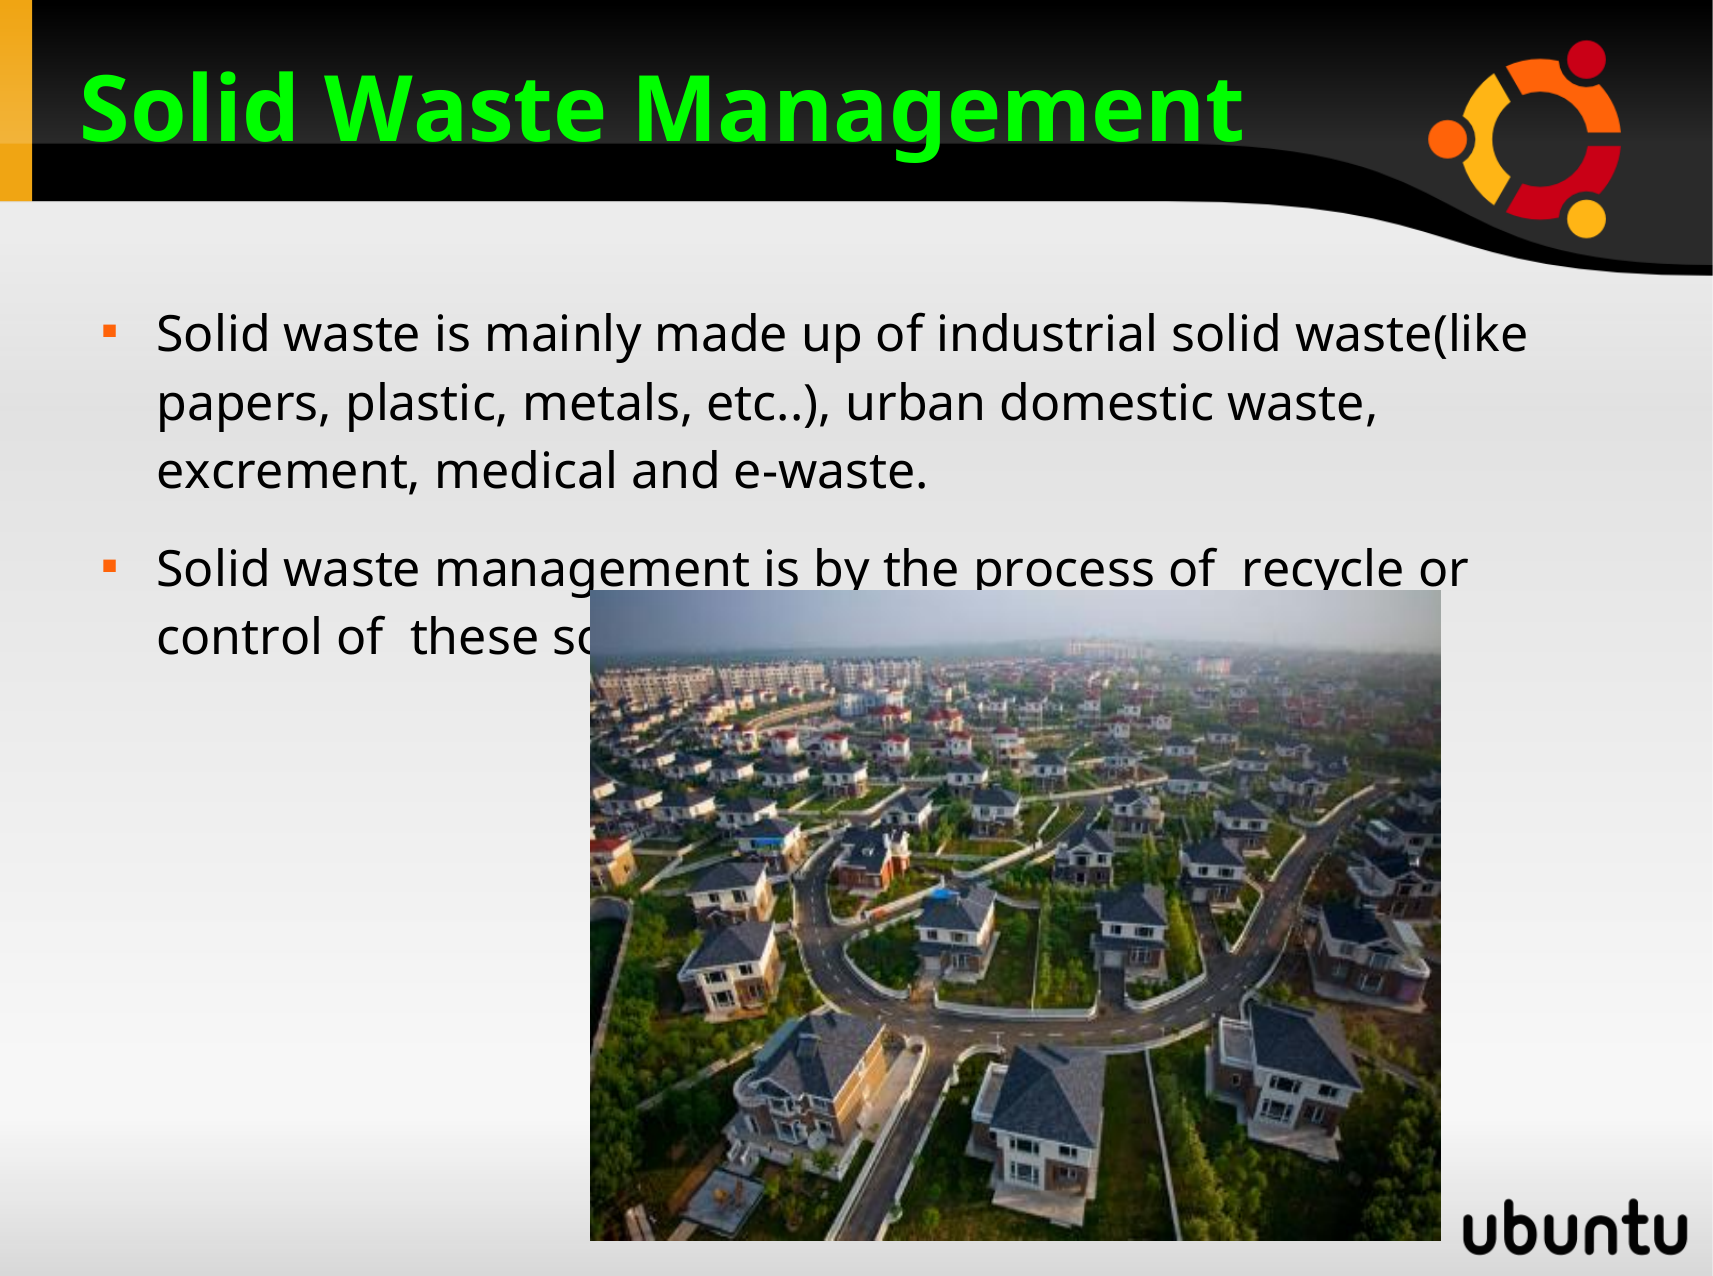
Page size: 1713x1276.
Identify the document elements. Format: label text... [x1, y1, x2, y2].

title Solid Waste Management [79, 7, 1621, 206]
picture [0, 0, 1713, 1276]
list Solid waste is mainly made up of industrial solid waste(like papers, plastic, metals, etc..), urban domestic waste, excrement, medical and e-waste. Solid waste management is by the process of recycle or control of these solid waste. [85, 298, 1627, 1126]
